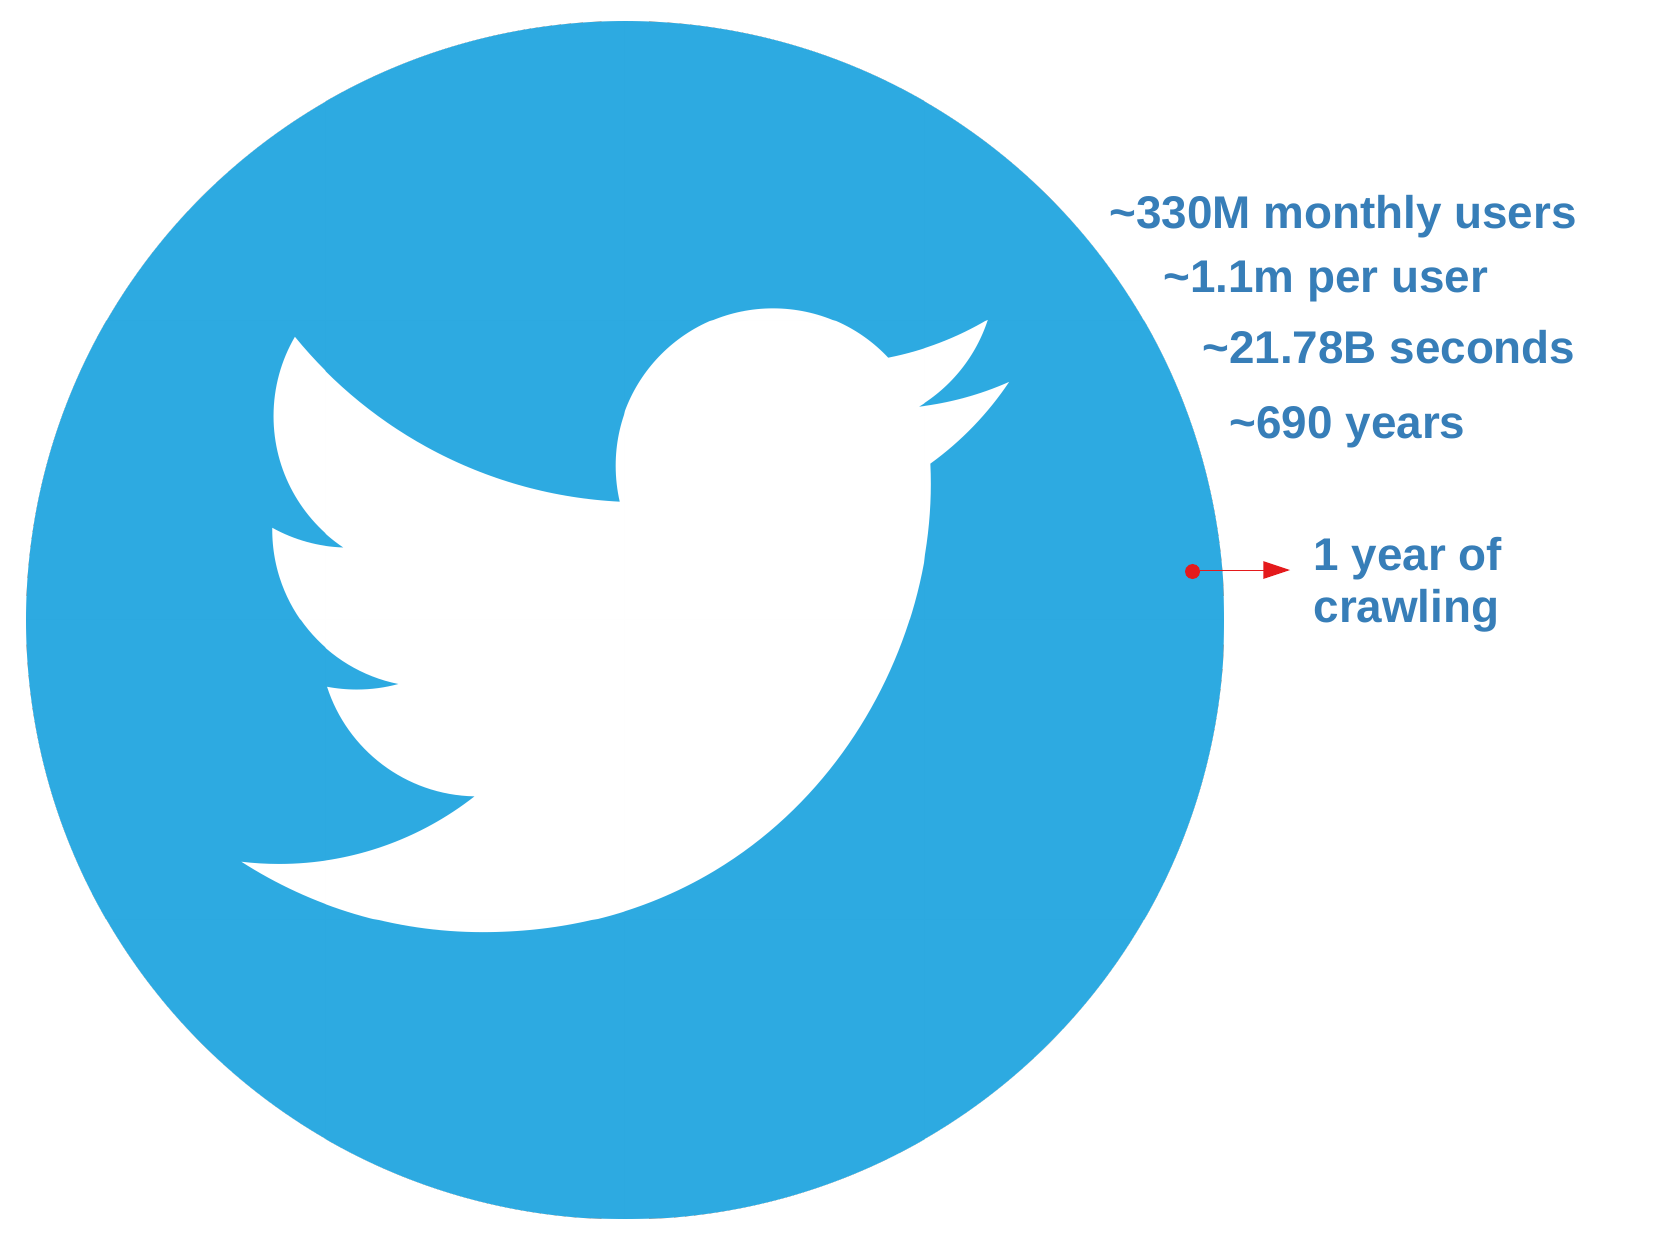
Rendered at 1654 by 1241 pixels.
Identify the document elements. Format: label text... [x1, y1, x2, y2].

text_box ~330M monthly users [1095, 180, 1592, 238]
text_box ~1.1m per user [1148, 243, 1504, 302]
text_box [1185, 563, 1201, 580]
picture [26, 21, 1224, 1219]
text_box 1 year of crawling [1298, 521, 1521, 623]
text_box ~21.78B seconds [1187, 315, 1591, 373]
text_box ~690 years [1215, 390, 1481, 448]
